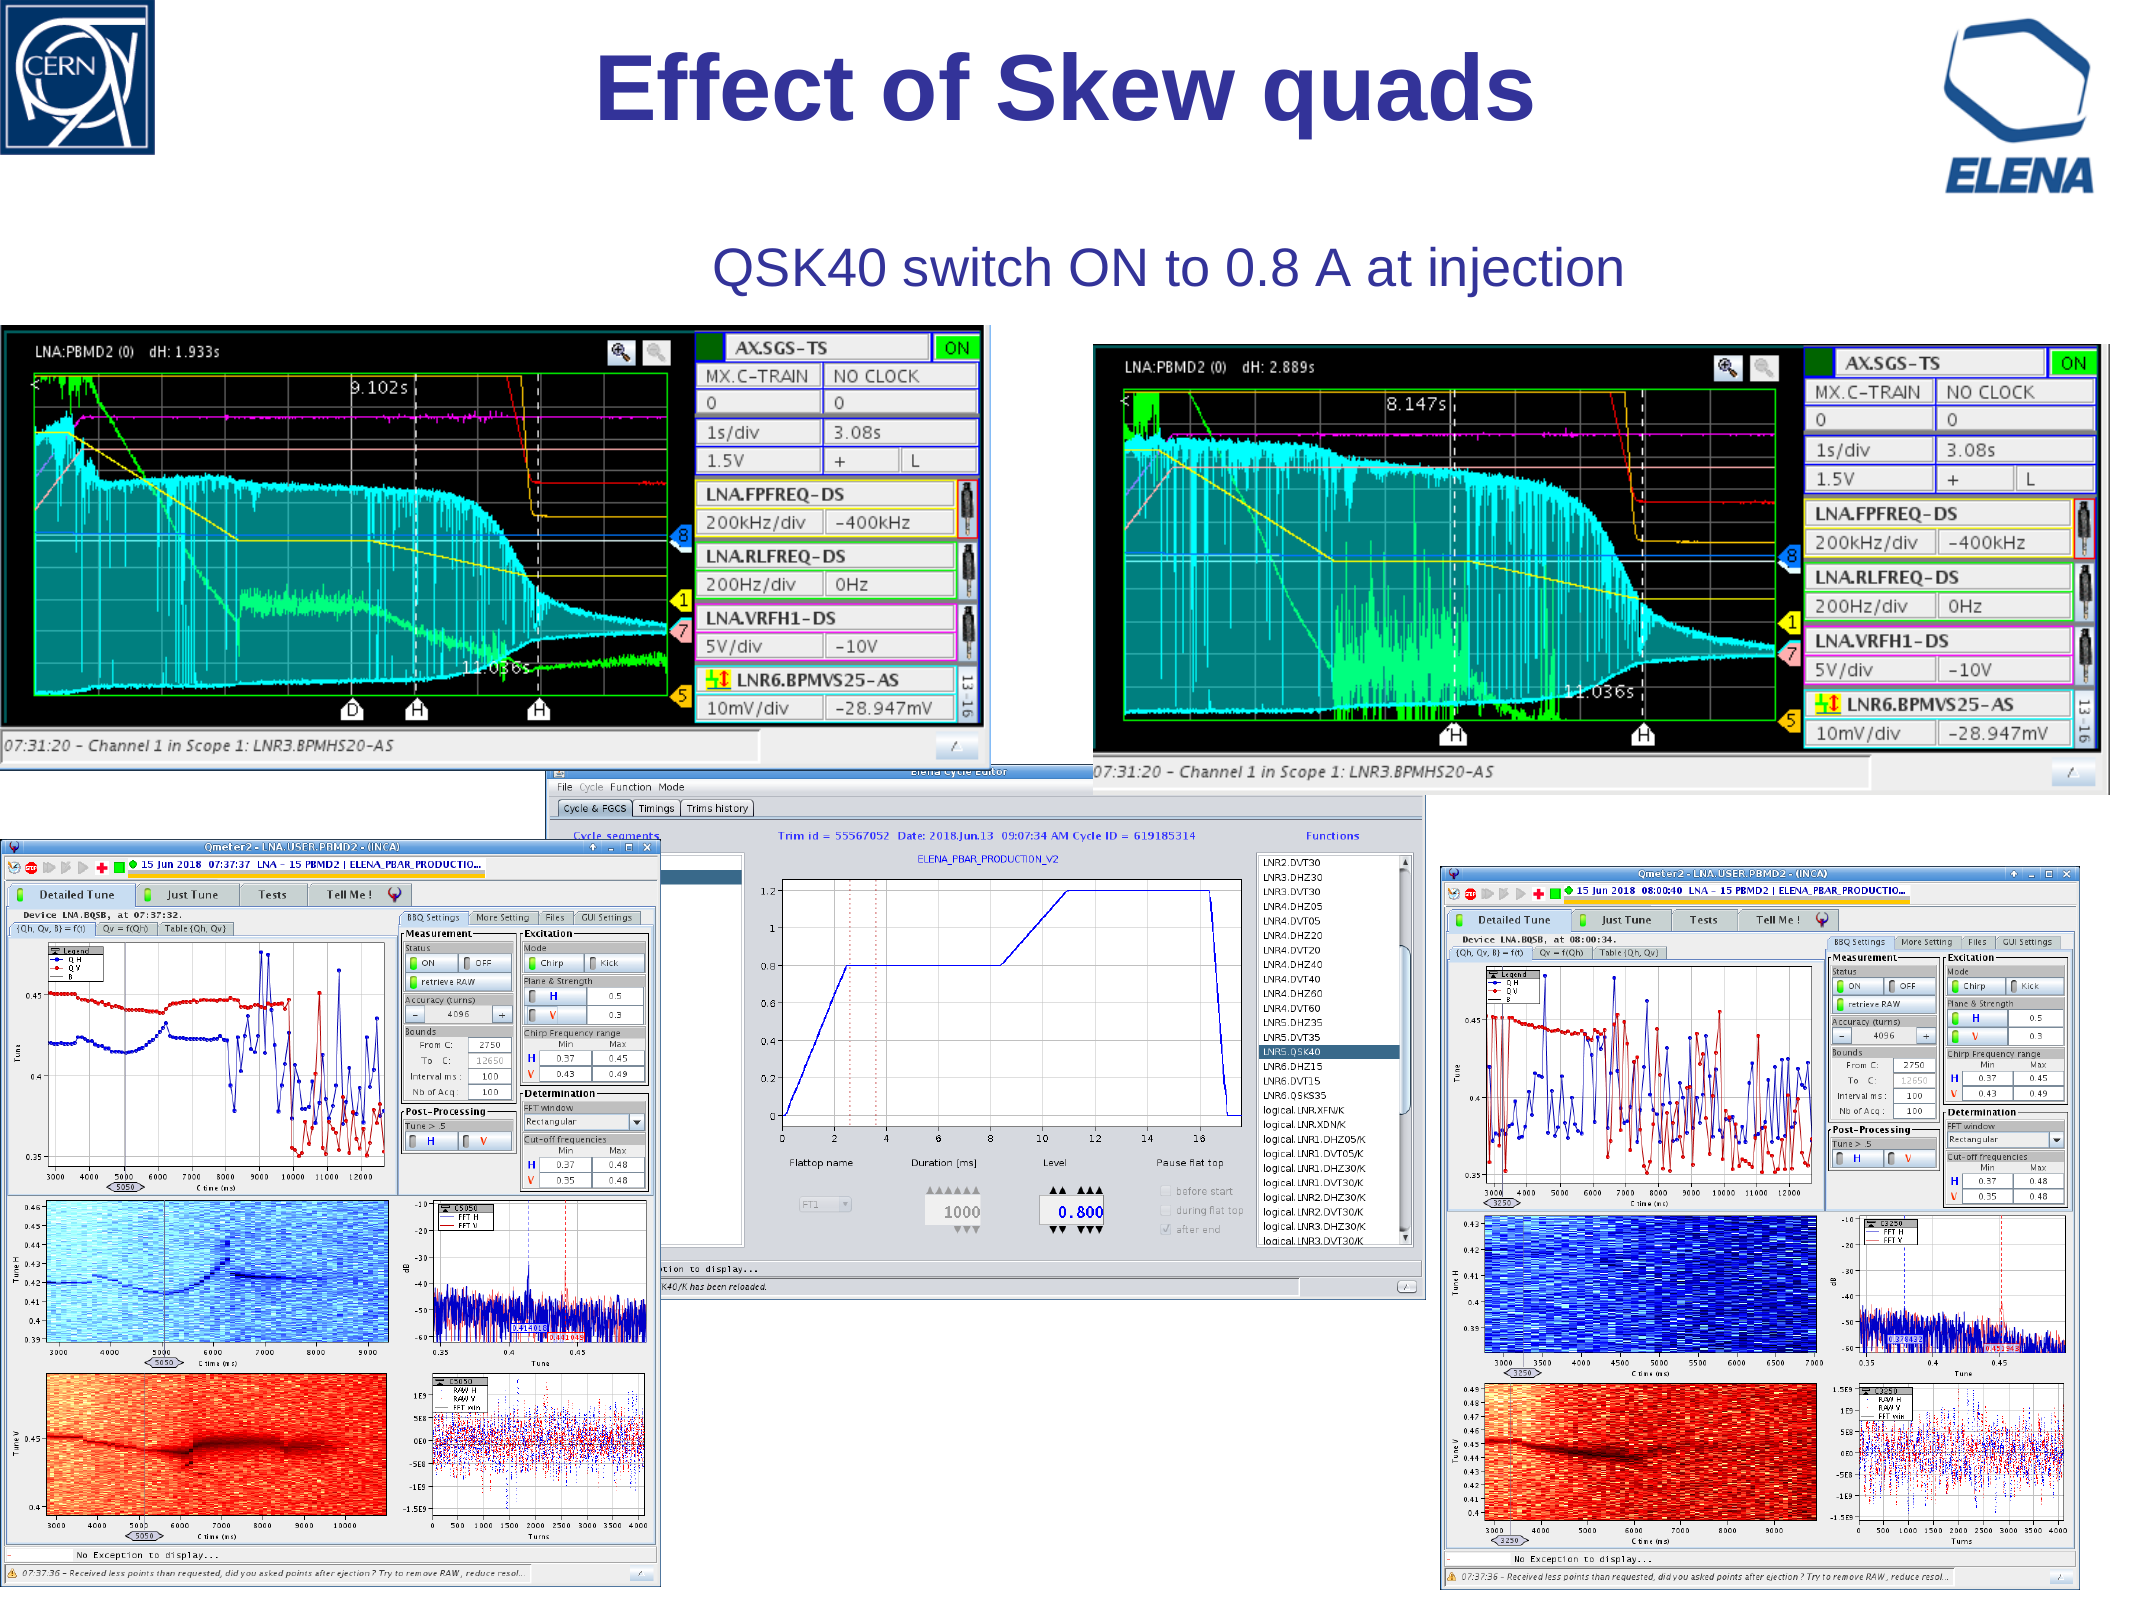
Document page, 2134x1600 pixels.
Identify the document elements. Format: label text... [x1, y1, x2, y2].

picture [1440, 866, 2080, 1591]
text_box QSK40 switch ON to 0.8 A at injection [630, 225, 1711, 370]
picture [0, 325, 2110, 1587]
picture [1924, 10, 2117, 206]
title Effect of Skew quads [208, 10, 1924, 156]
picture [0, 0, 155, 155]
